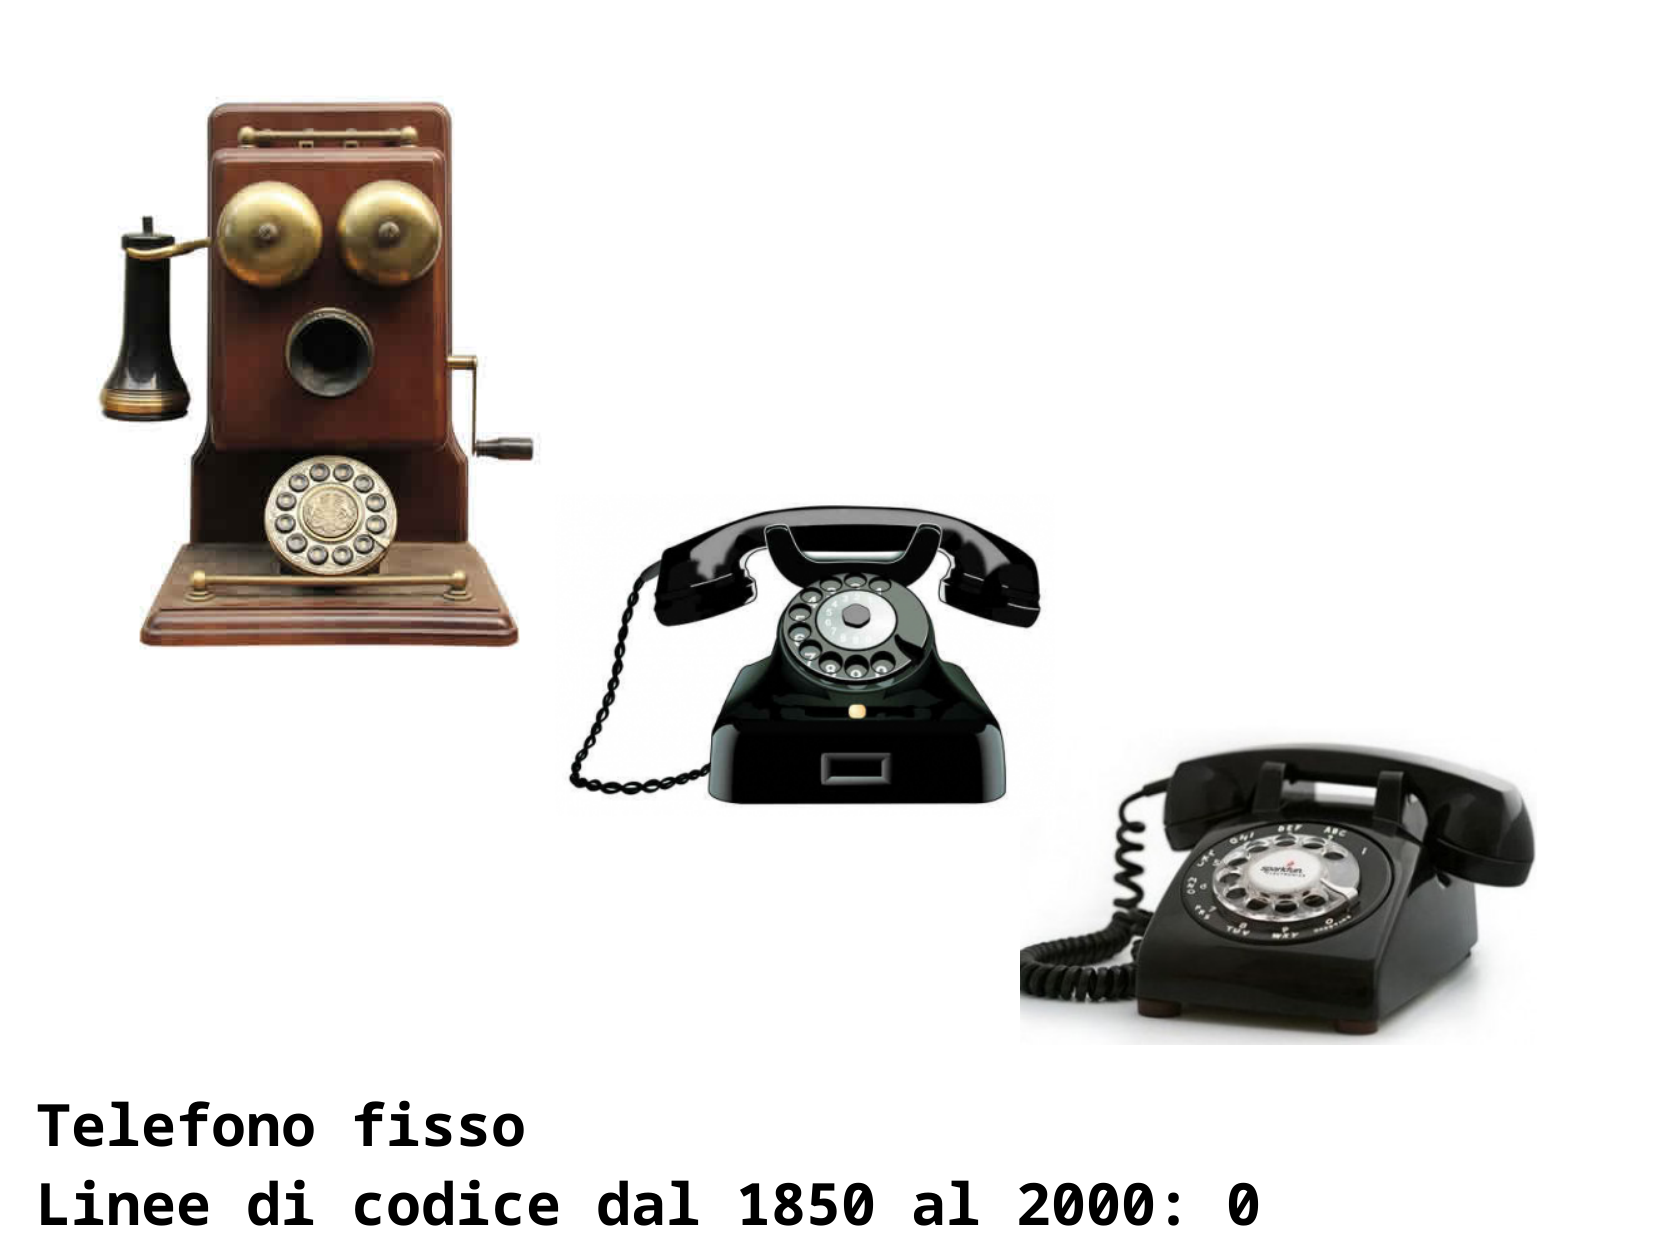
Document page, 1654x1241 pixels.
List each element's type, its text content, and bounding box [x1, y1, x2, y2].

text_box Telefono fisso Linee di codice dal 1850 al 2000: 0 [21, 1076, 1522, 1230]
picture [53, 74, 1537, 1045]
